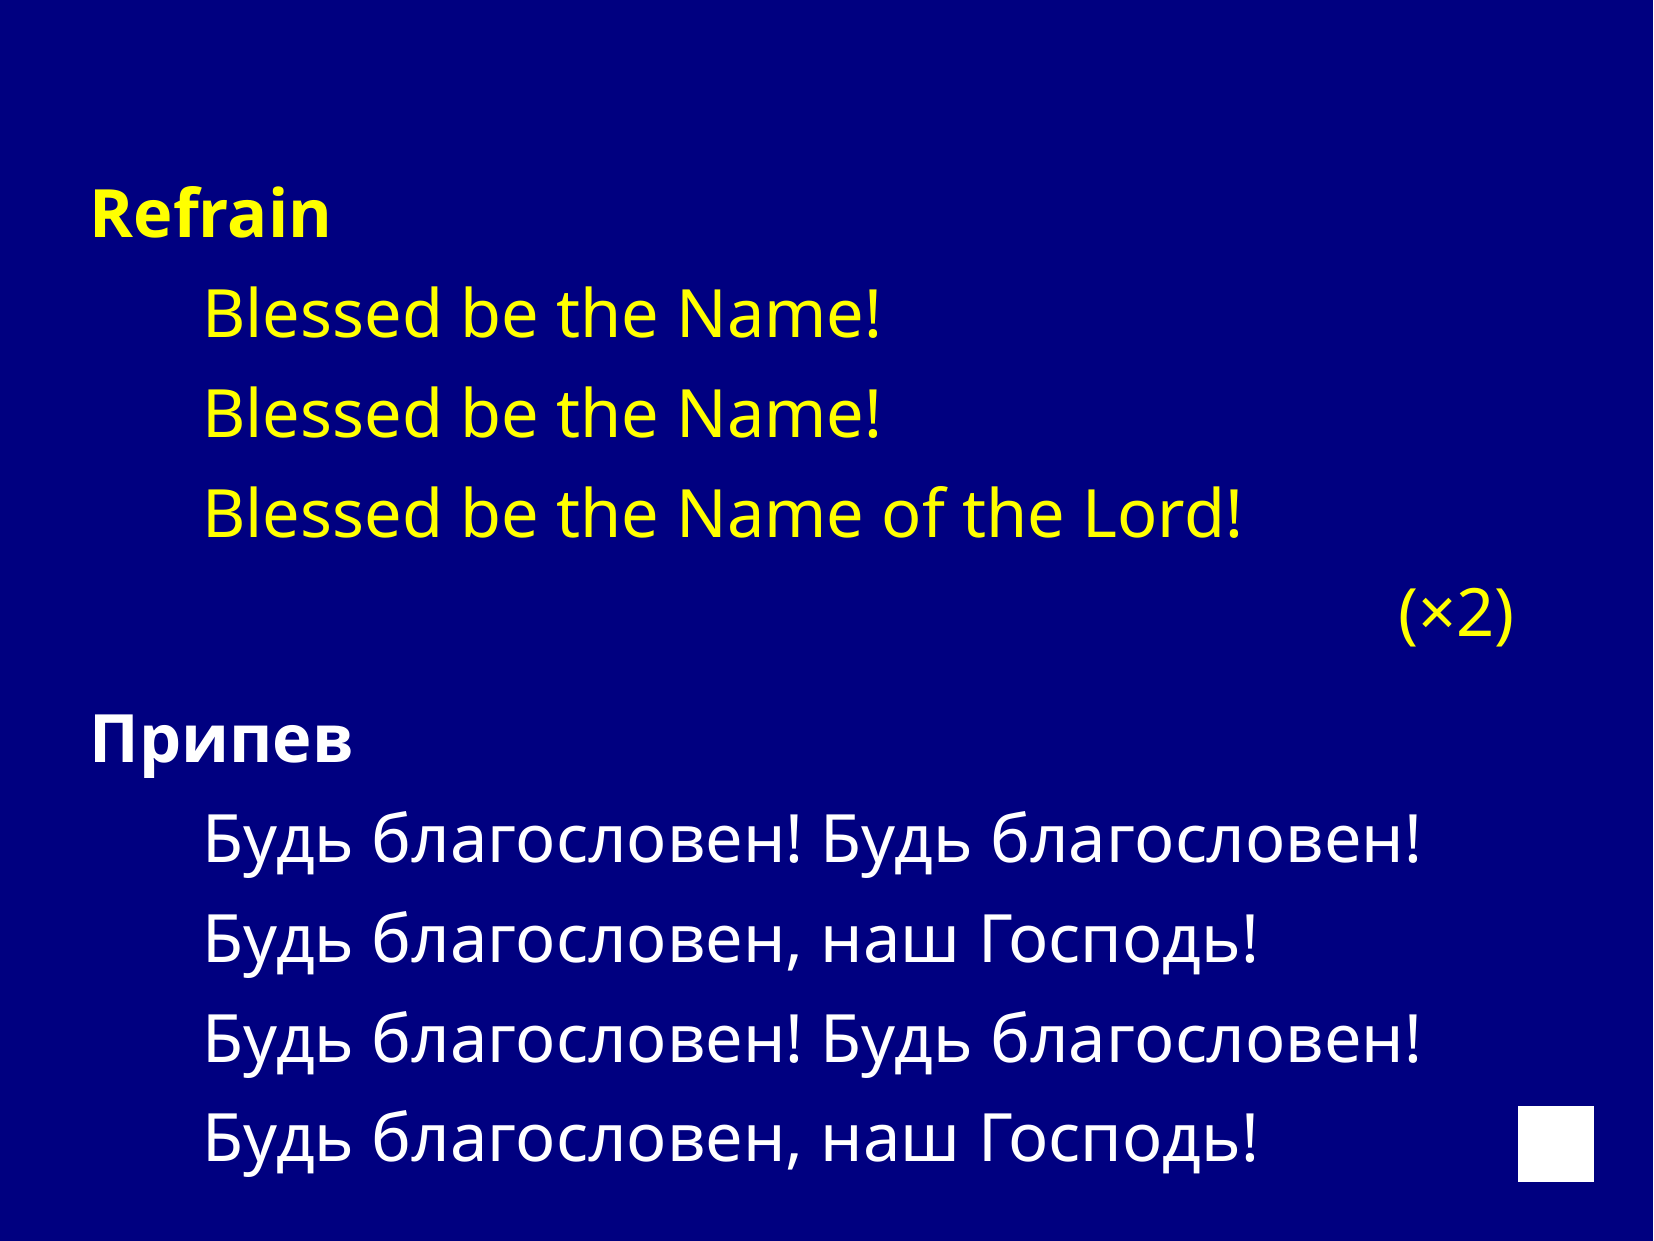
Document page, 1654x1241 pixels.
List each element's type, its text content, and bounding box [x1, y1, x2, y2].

text_box [1518, 1106, 1594, 1182]
text_box Refrain Blessed be the Name! Blessed be the Name! Blessed be the Name of the Lord! (×2) [75, 150, 1576, 638]
text_box Припев Будь благословен! Будь благословен! Будь благословен, наш Господь! Будь благословен! Будь благословен! Будь благословен, наш Господь! [75, 675, 1576, 1163]
